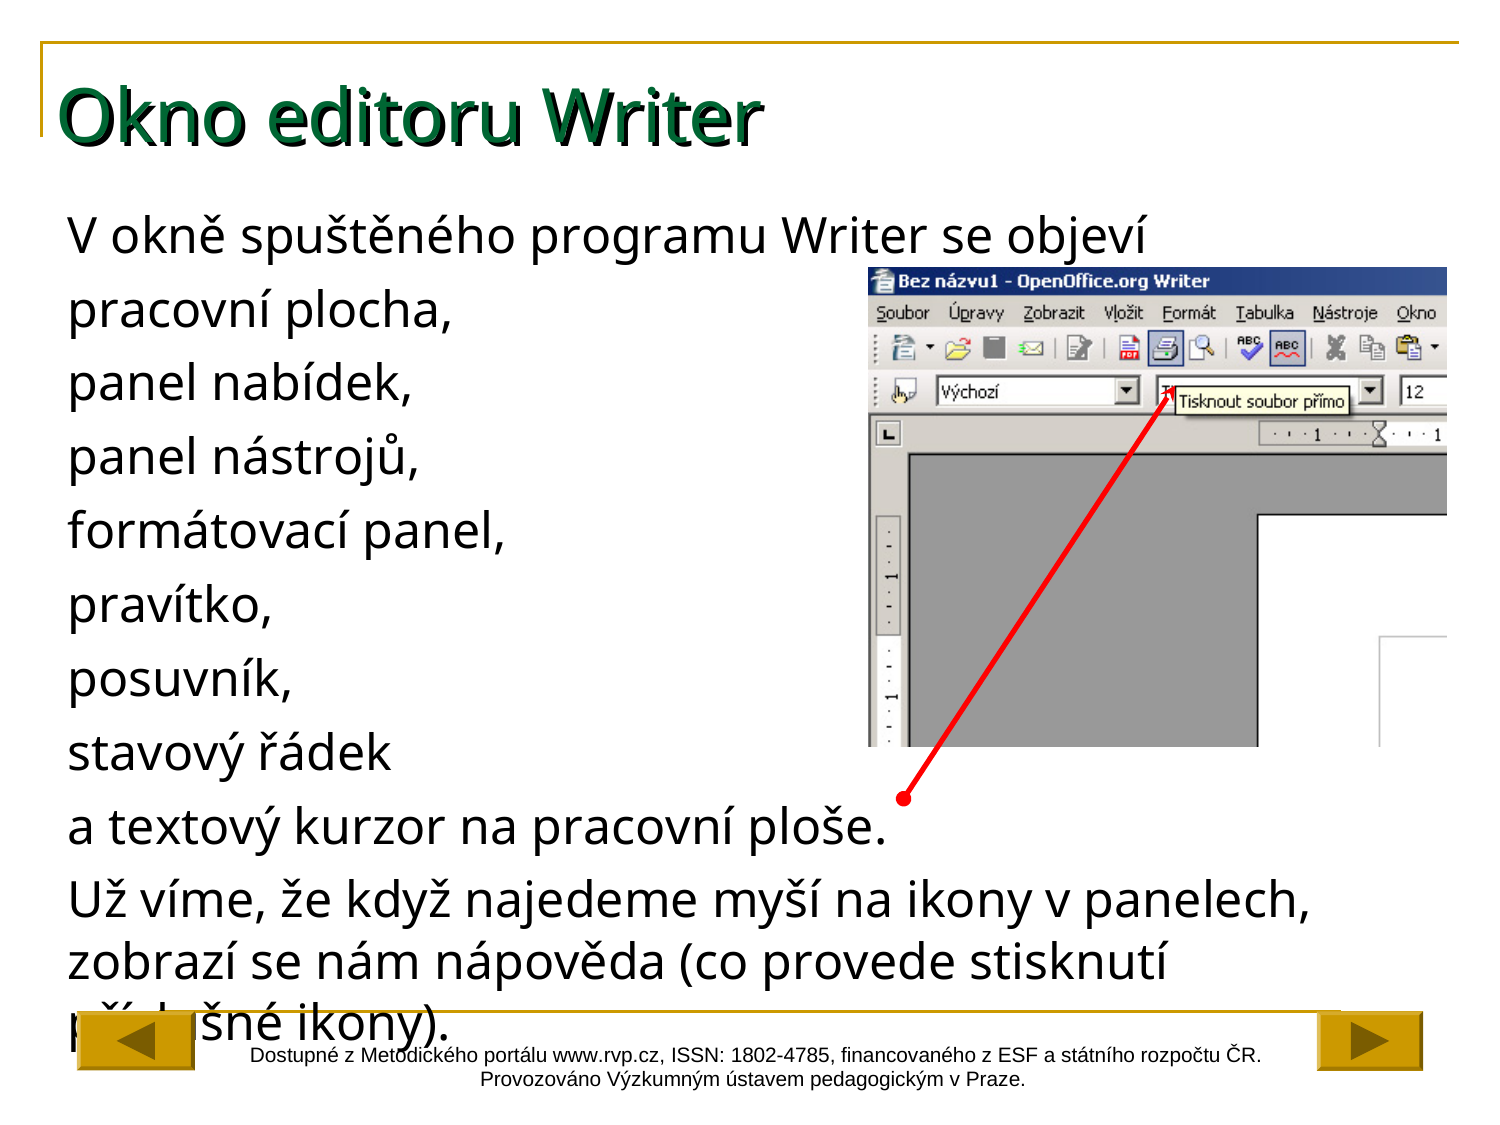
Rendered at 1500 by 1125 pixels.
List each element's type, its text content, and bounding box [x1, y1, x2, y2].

title Okno editoru Writer [41, 54, 1211, 182]
text_box [1318, 1011, 1424, 1071]
text_box [78, 1011, 195, 1071]
picture [868, 267, 1447, 747]
list V okně spuštěného programu Writer se objeví pracovní plocha, panel nabídek, panel nástrojů, formátovací panel, pravítko, posuvník, stavový řádek a textový kurzor na pracovní ploše. Už víme, že když najedeme myší na ikony v panelech, zobrazí se nám nápověda (co provede stisknutí příslušné ikony). [53, 196, 1412, 988]
